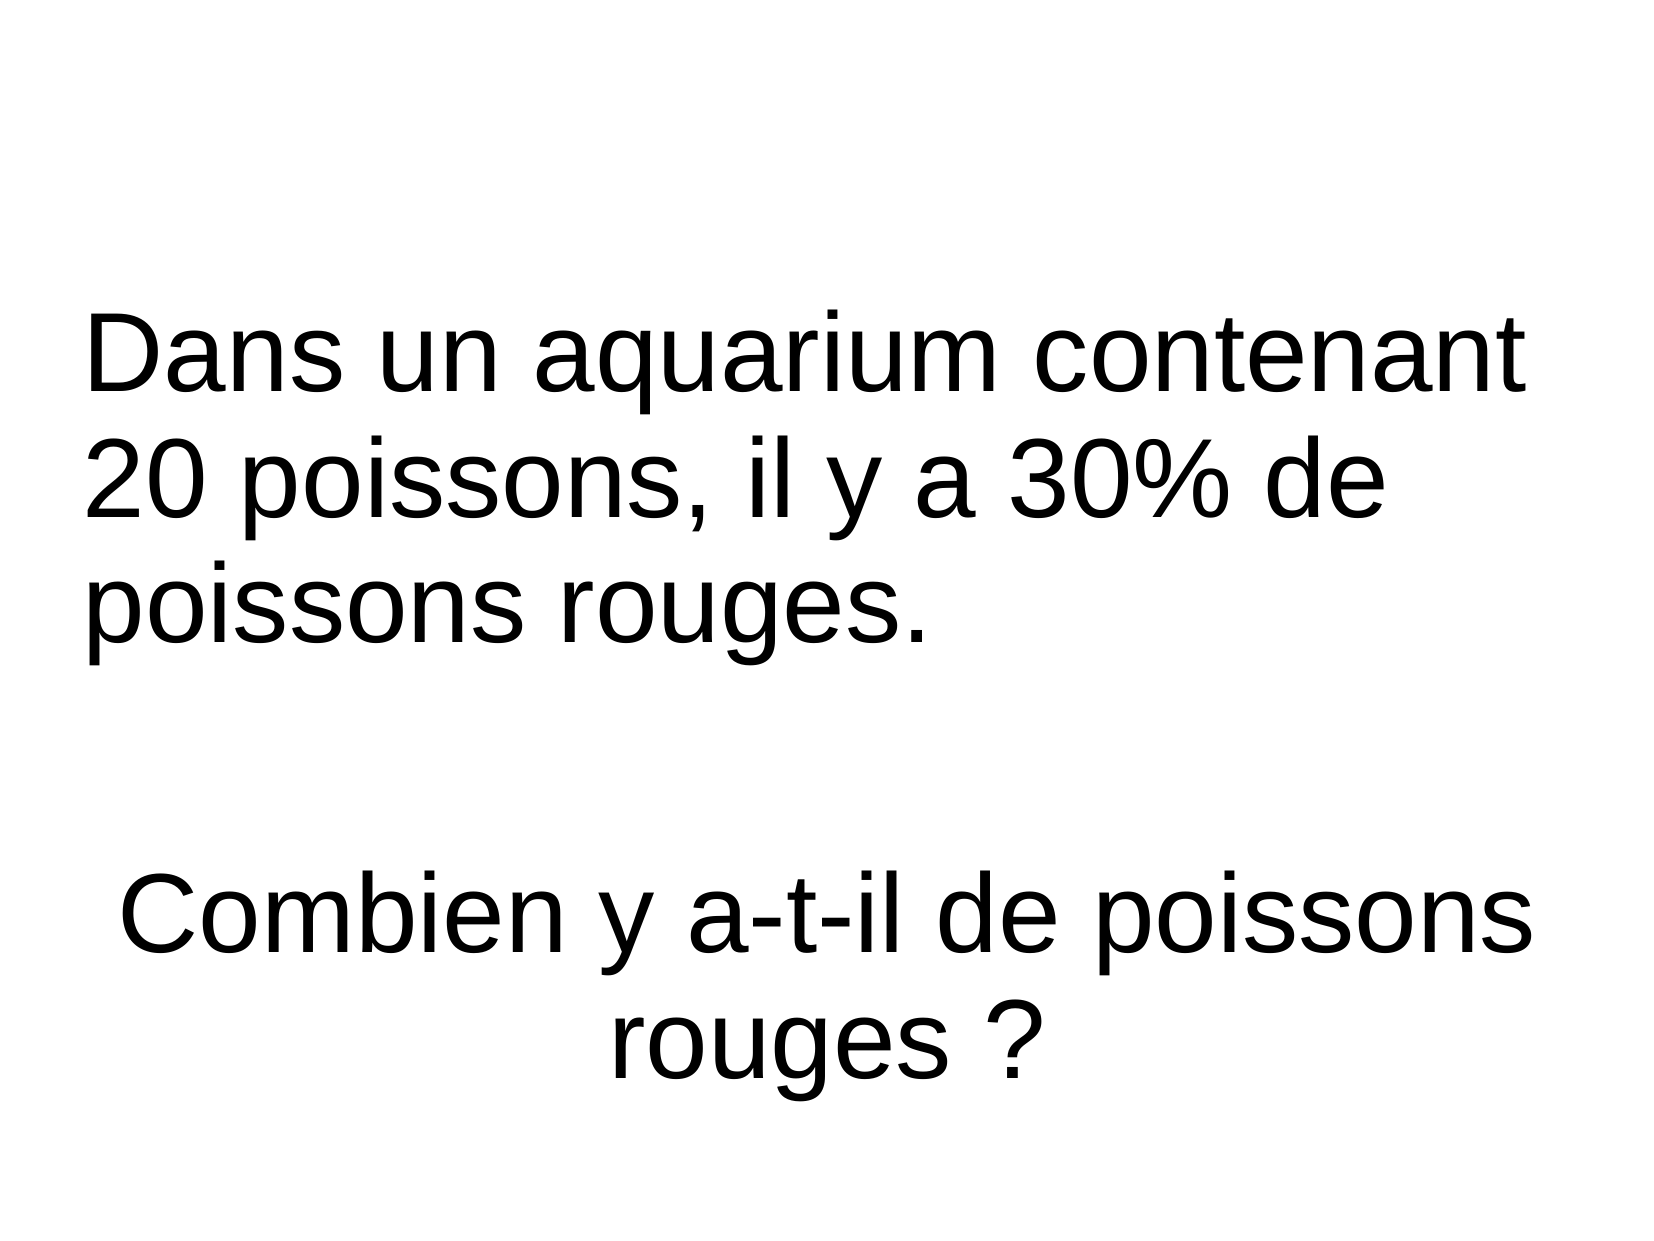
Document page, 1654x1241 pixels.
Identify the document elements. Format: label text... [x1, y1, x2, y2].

list Dans un aquarium contenant 20 poissons, il y a 30% de poissons rouges. Combien y a-t-il de poissons rouges ? [82, 290, 1571, 1109]
